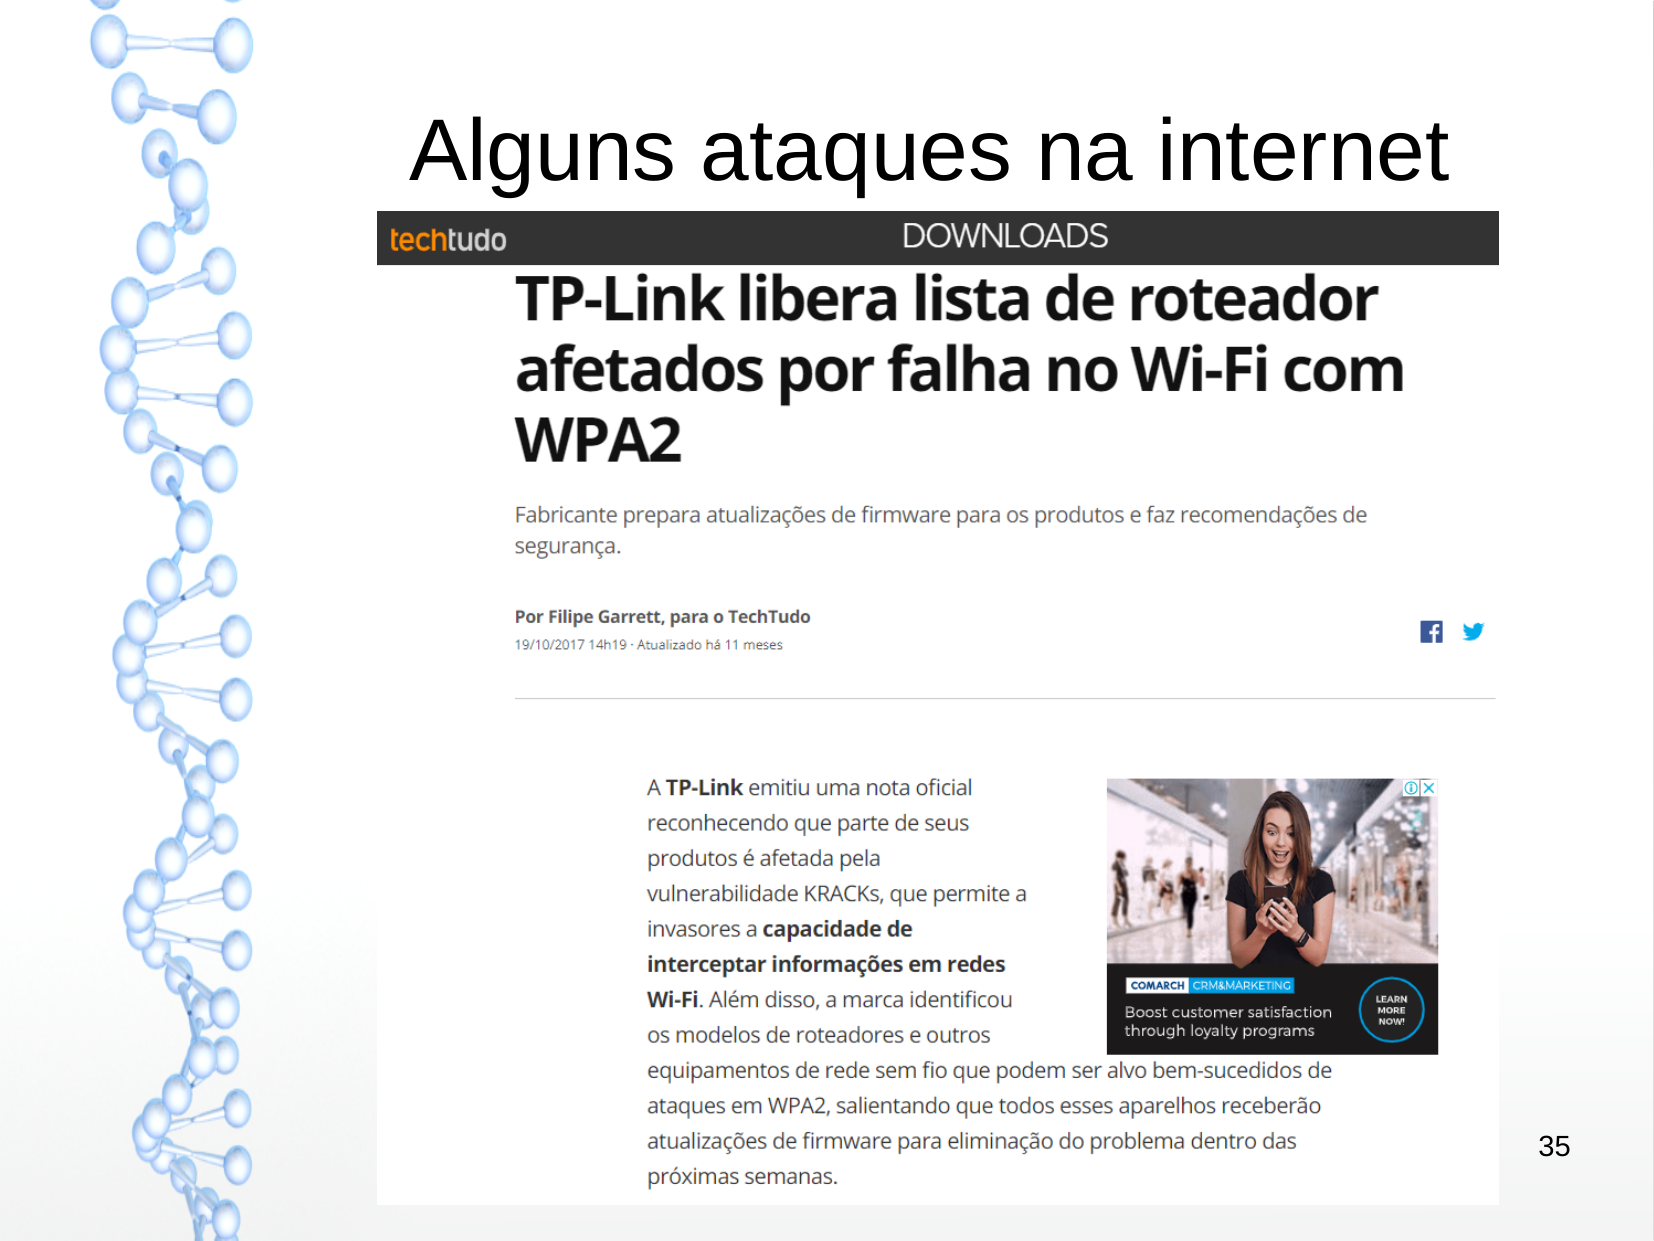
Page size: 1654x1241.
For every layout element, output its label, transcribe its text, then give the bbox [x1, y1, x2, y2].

picture [0, 0, 1654, 1241]
title Alguns ataques na internet [265, 47, 1595, 252]
list [271, 200, 1560, 1193]
